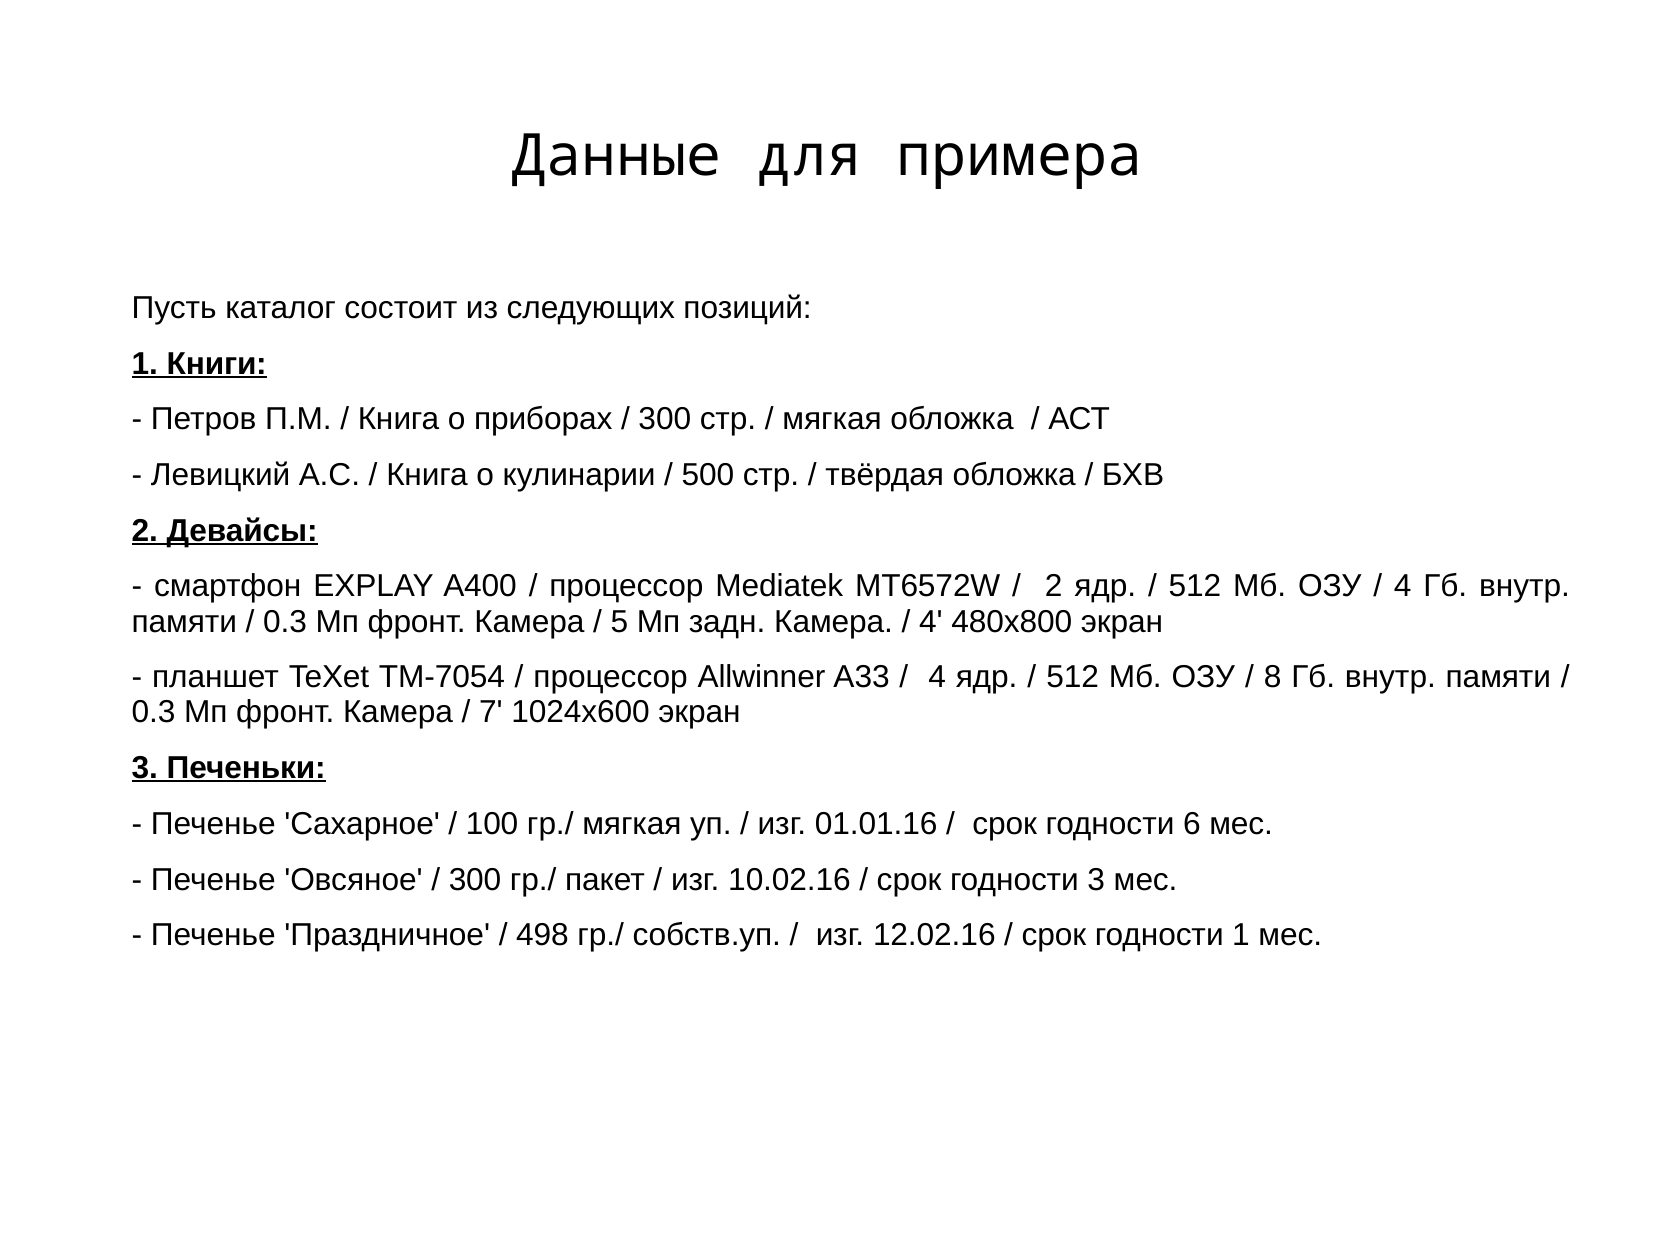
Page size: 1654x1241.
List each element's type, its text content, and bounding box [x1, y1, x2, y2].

list Пусть каталог состоит из следующих позиций: 1. Книги: - Петров П.М. / Книга о приборах / 300 стр. / мягкая обложка / АСТ - Левицкий А.С. / Книга о кулинарии / 500 стр. / твёрдая обложка / БХВ 2. Девайсы: - смартфон EXPLAY A400 / процессор Mediatek MT6572W / 2 ядр. / 512 Мб. ОЗУ / 4 Гб. внутр. памяти / 0.3 Мп фронт. Камера / 5 Мп задн. Камера. / 4' 480x800 экран - планшет TeXet TM-7054 / процессор Allwinner A33 / 4 ядр. / 512 Мб. ОЗУ / 8 Гб. внутр. памяти / 0.3 Мп фронт. Камера / 7' 1024х600 экран 3. Печеньки: - Печенье 'Сахарное' / 100 гр./ мягкая уп. / изг. 01.01.16 / срок годности 6 мес. - Печенье 'Овсяное' / 300 гр./ пакет / изг. 10.02.16 / срок годности 3 мес. - Печенье 'Праздничное' / 498 гр./ собств.уп. / изг. 12.02.16 / срок годности 1 мес. [82, 290, 1571, 1010]
title Данные для примера [82, 49, 1571, 257]
